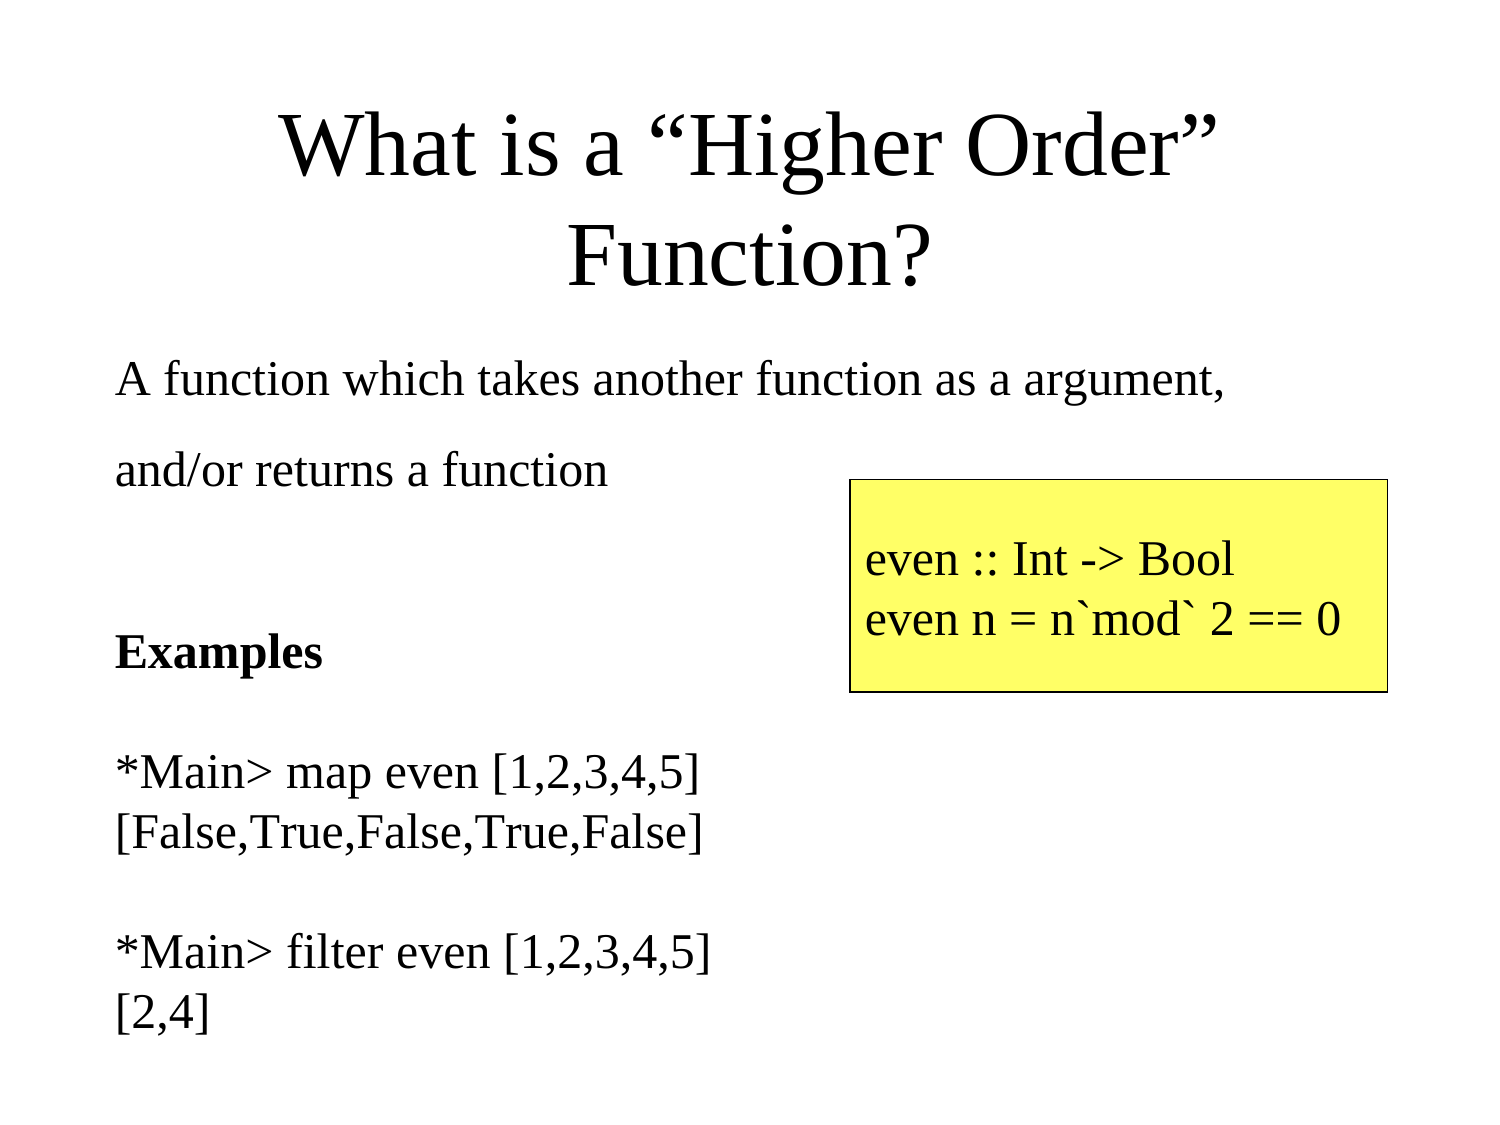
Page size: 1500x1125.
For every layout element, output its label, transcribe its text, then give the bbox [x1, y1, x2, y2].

title What is a “Higher Order” Function? [112, 76, 1388, 312]
text_box even :: Int -> Bool even n = n`mod` 2 == 0 [849, 479, 1388, 693]
text_box A function which takes another function as a argument, and/or returns a function Examples *Main> map even [1,2,3,4,5] [False,True,False,True,False] *Main> filter even [1,2,3,4,5] [2,4] [99, 337, 1401, 1047]
